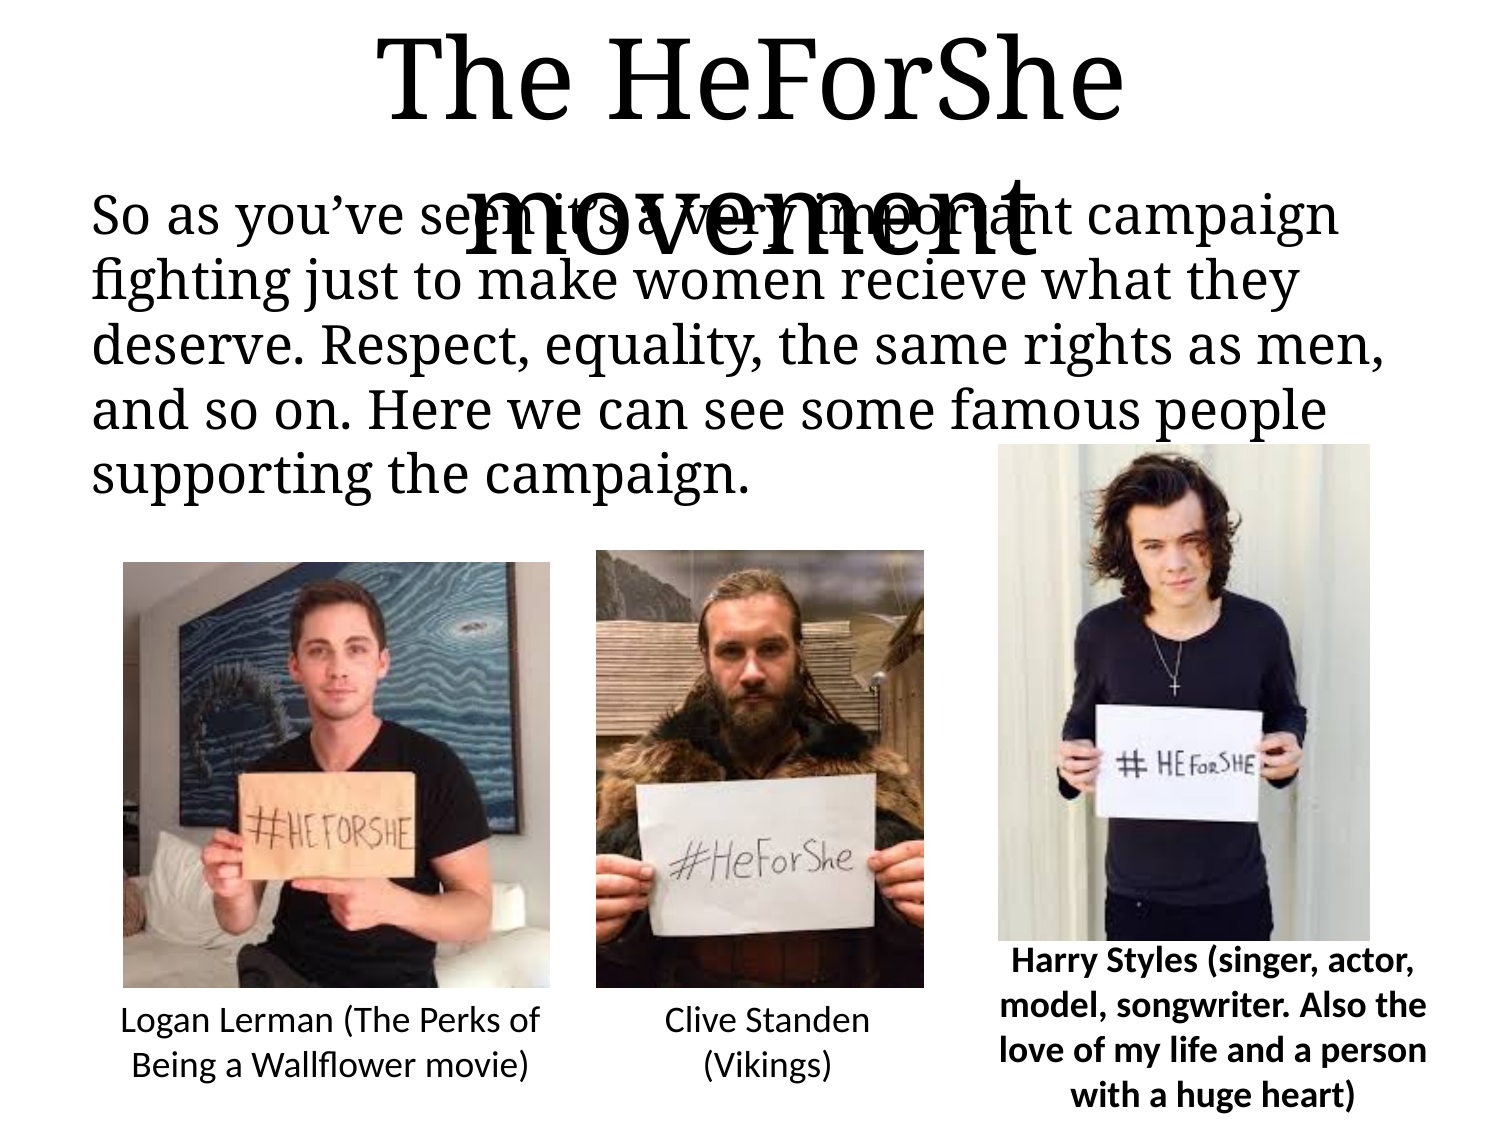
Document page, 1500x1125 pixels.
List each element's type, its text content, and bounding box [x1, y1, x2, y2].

text_box Clive Standen (Vikings) [596, 987, 939, 1093]
text_box Logan Lerman (The Perks of Being a Wallflower movie) [88, 987, 573, 1093]
picture [596, 550, 924, 987]
picture [998, 444, 1370, 928]
list So as you’ve seen it’s a very important campaign fighting just to make women recieve what they deserve. Respect, equality, the same rights as men, and so on. Here we can see some famous people supporting the campaign. [76, 172, 1427, 916]
text_box Harry Styles (singer, actor, model, songwriter. Also the love of my life and a person with a huge heart) [950, 928, 1477, 1123]
picture [123, 562, 550, 987]
title The HeForShe movement [76, 0, 1427, 172]
